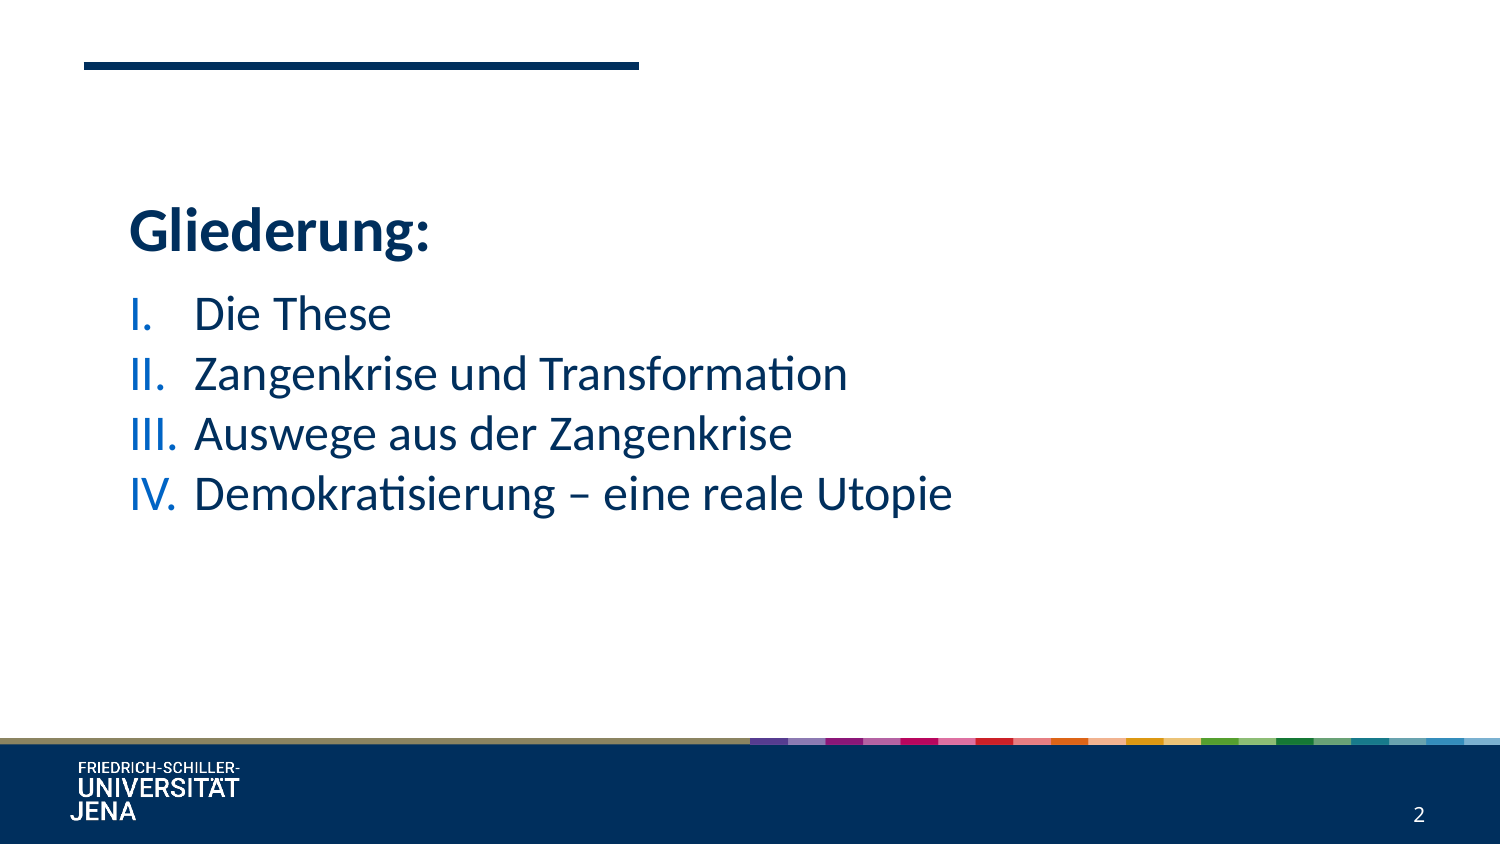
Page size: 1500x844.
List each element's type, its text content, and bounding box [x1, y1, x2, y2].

text_box Gliederung: Die These Zangenkrise und Transformation Auswege aus der Zangenkrise Demokratisierung – eine reale Utopie [114, 176, 1415, 588]
picture [750, 738, 1500, 745]
picture [68, 755, 241, 827]
